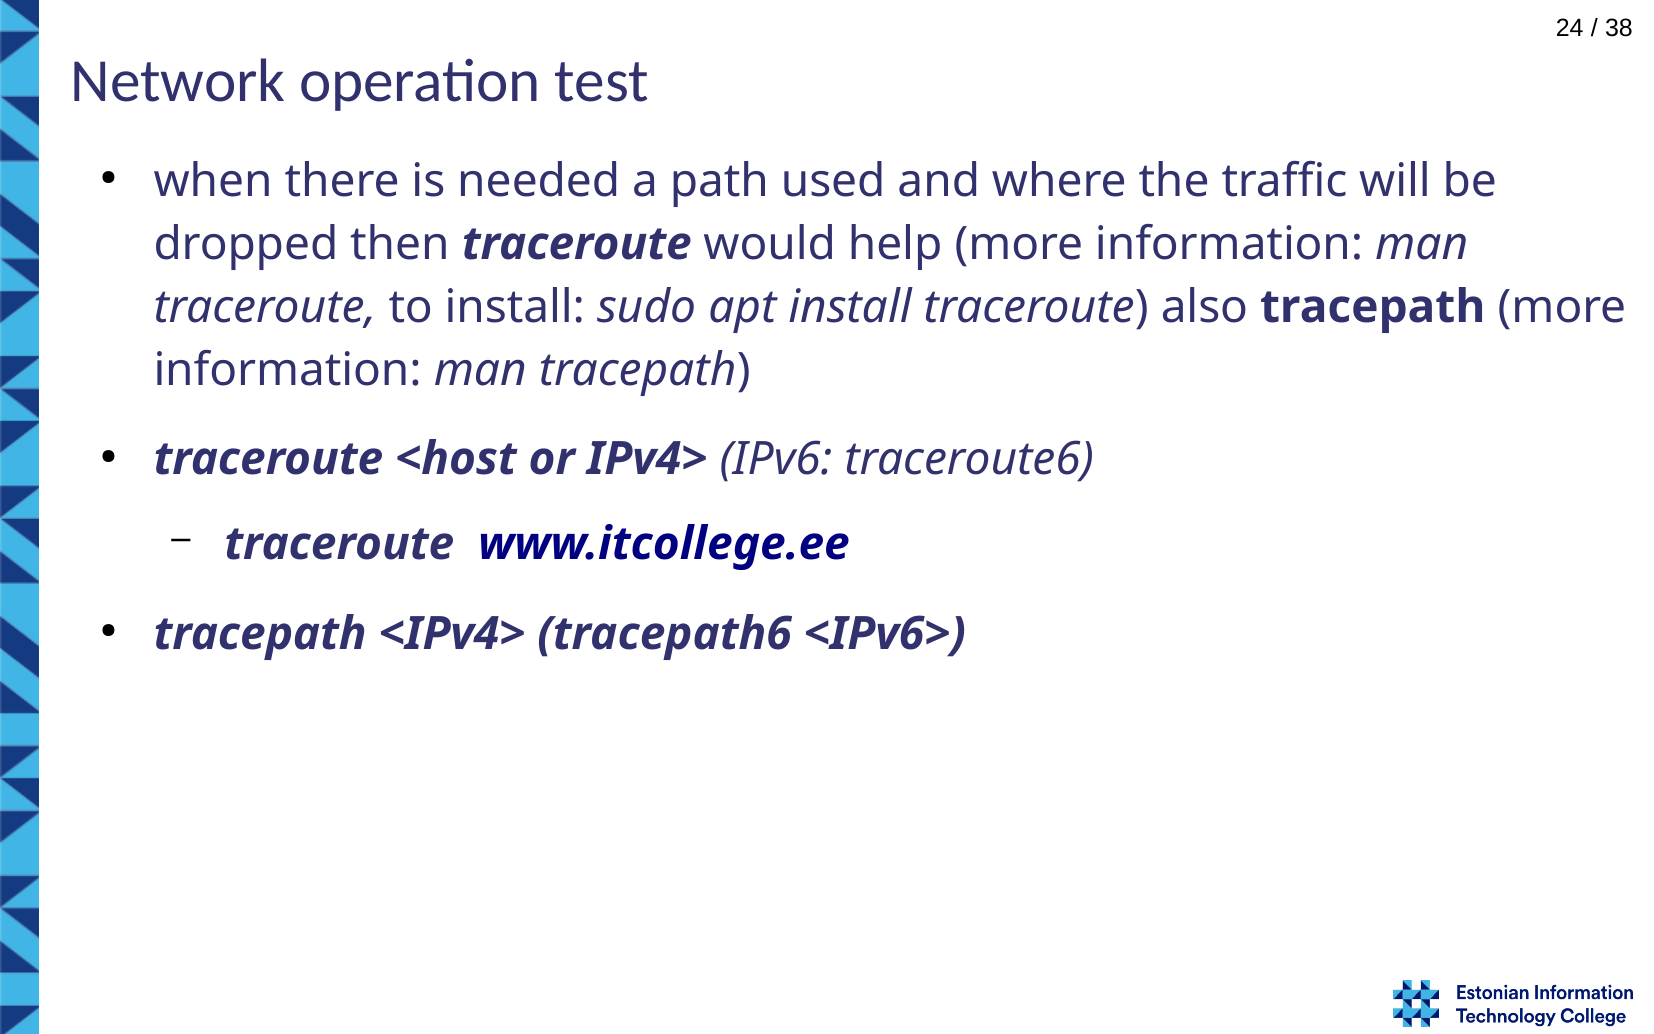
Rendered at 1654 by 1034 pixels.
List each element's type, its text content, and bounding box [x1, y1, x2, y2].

title Network operation test [70, 41, 1630, 130]
list when there is needed a path used and where the traffic will be dropped then traceroute would help (more information: man traceroute, to install: sudo apt install traceroute) also tracepath (more information: man tracepath) traceroute <host or IPv4> (IPv6: traceroute6) traceroute www.itcollege.ee tracepath <IPv4> (tracepath6 <IPv6>) [82, 147, 1654, 891]
picture [1393, 980, 1633, 1027]
